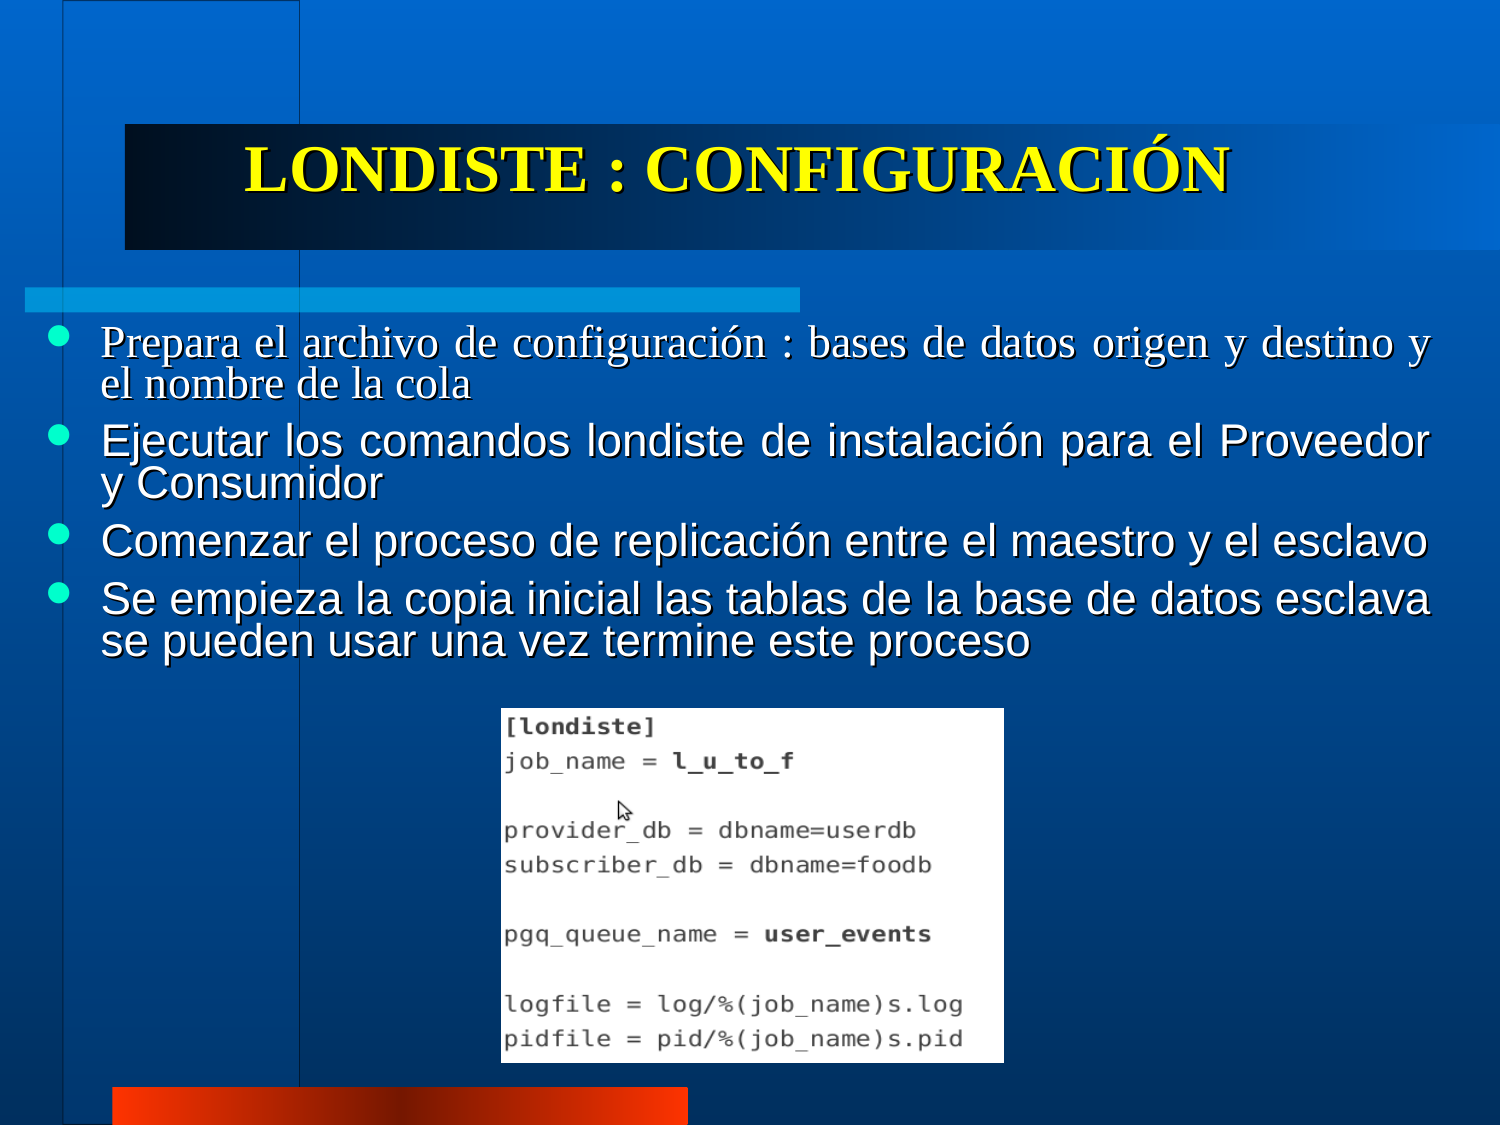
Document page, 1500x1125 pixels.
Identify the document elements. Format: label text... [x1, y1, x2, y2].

list Prepara el archivo de configuración : bases de datos origen y destino y el nombre de la cola Ejecutar los comandos londiste de instalación para el Proveedor y Consumidor Comenzar el proceso de replicación entre el maestro y el esclavo Se empieza la copia inicial las tablas de la base de datos esclava se pueden usar una vez termine este proceso [30, 317, 1447, 1063]
picture [501, 708, 1004, 1063]
title LONDISTE : CONFIGURACIÓN [29, 78, 1447, 266]
